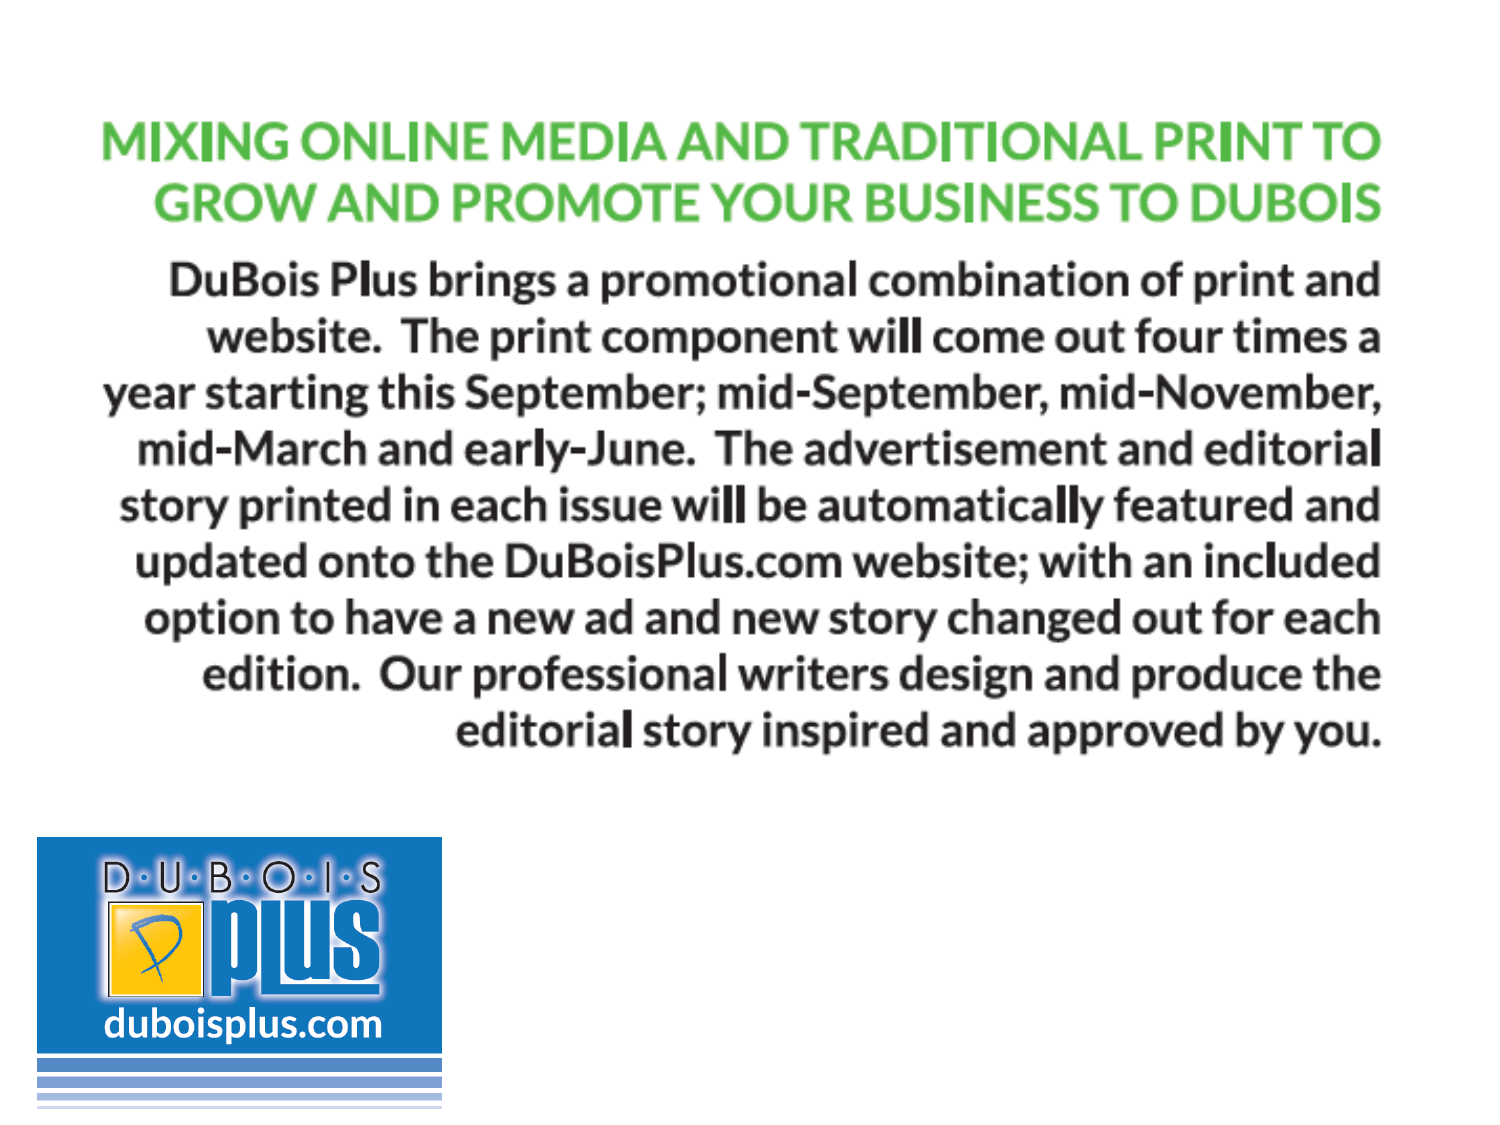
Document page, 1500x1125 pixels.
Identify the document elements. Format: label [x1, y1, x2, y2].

picture [87, 74, 1414, 788]
picture [37, 837, 442, 1112]
